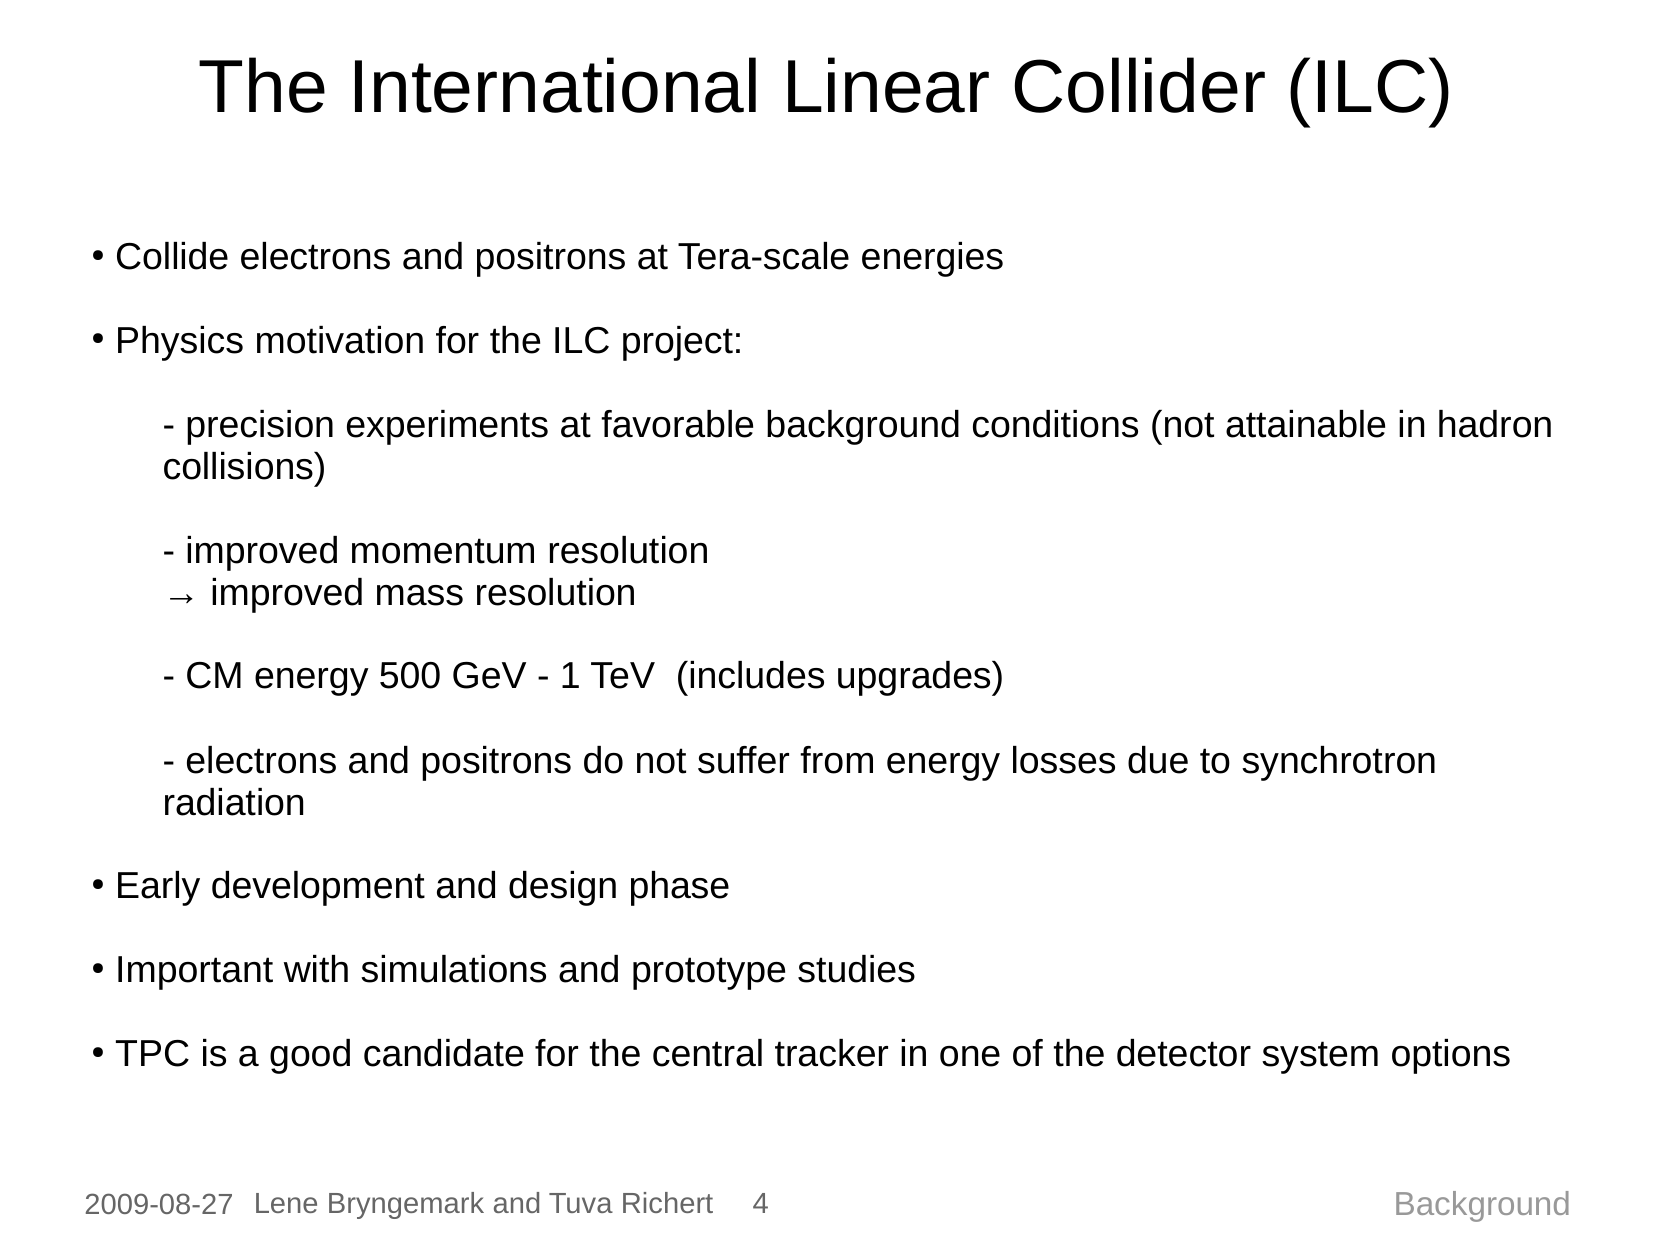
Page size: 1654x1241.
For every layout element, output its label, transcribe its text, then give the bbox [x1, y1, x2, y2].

text_box The International Linear Collider (ILC) [39, 37, 1615, 137]
text_box Collide electrons and positrons at Tera-scale energies Physics motivation for the ILC project: - precision experiments at favorable background conditions (not attainable in hadron collisions) - improved momentum resolution → improved mass resolution - CM energy 500 GeV - 1 TeV (includes upgrades) - electrons and positrons do not suffer from energy losses due to synchrotron radiation Early development and design phase Important with simulations and prototype studies TPC is a good candidate for the central tracker in one of the detector system options [76, 143, 1595, 1125]
title Background [83, 1177, 1572, 1232]
